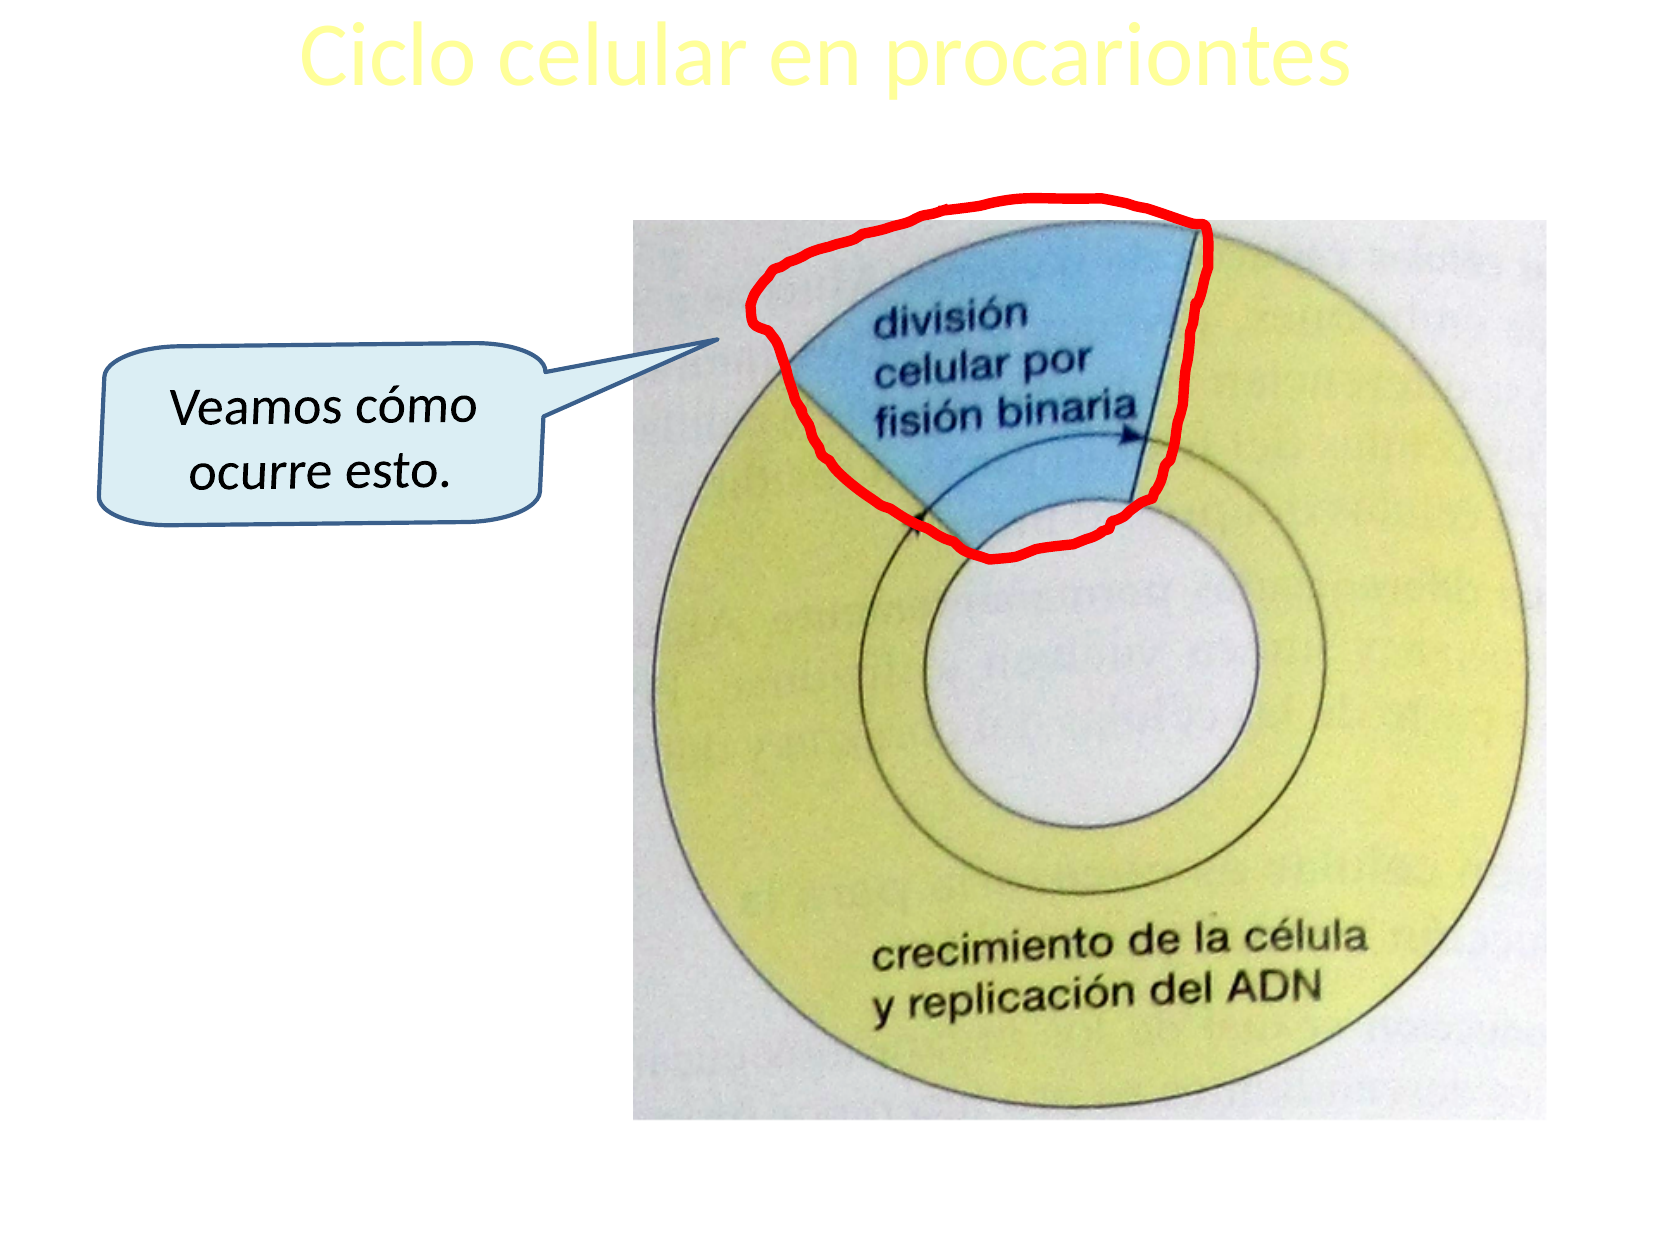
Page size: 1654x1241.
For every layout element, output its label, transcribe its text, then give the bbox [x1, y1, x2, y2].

picture [633, 220, 1552, 1122]
picture [756, 220, 1203, 554]
title Ciclo celular en procariontes [82, 0, 1571, 193]
text_box Veamos cómo ocurre esto. [98, 339, 718, 526]
